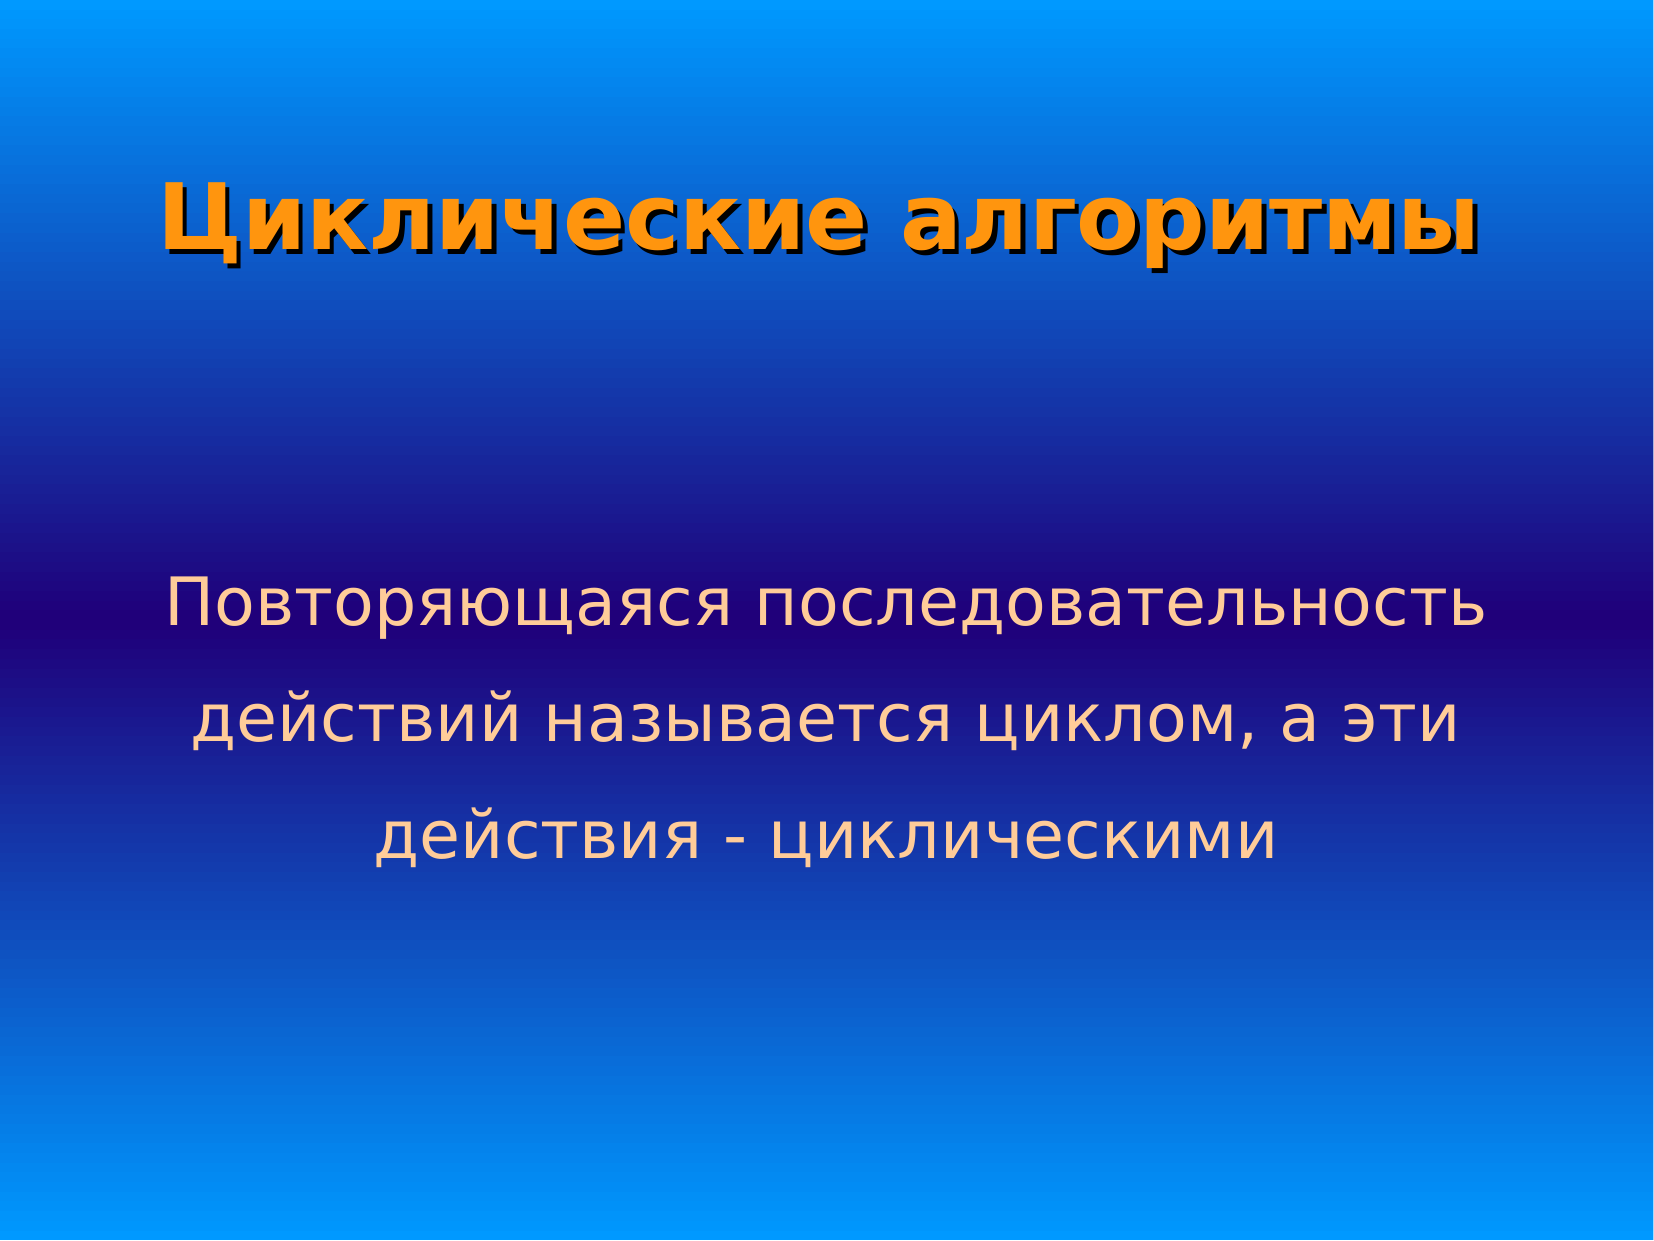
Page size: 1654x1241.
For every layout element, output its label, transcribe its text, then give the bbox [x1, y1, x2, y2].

subtitle Повторяющаяся последовательность действий называется циклом, а эти действия - циклическими [82, 297, 1571, 1102]
title Циклические алгоритмы [75, 122, 1564, 315]
